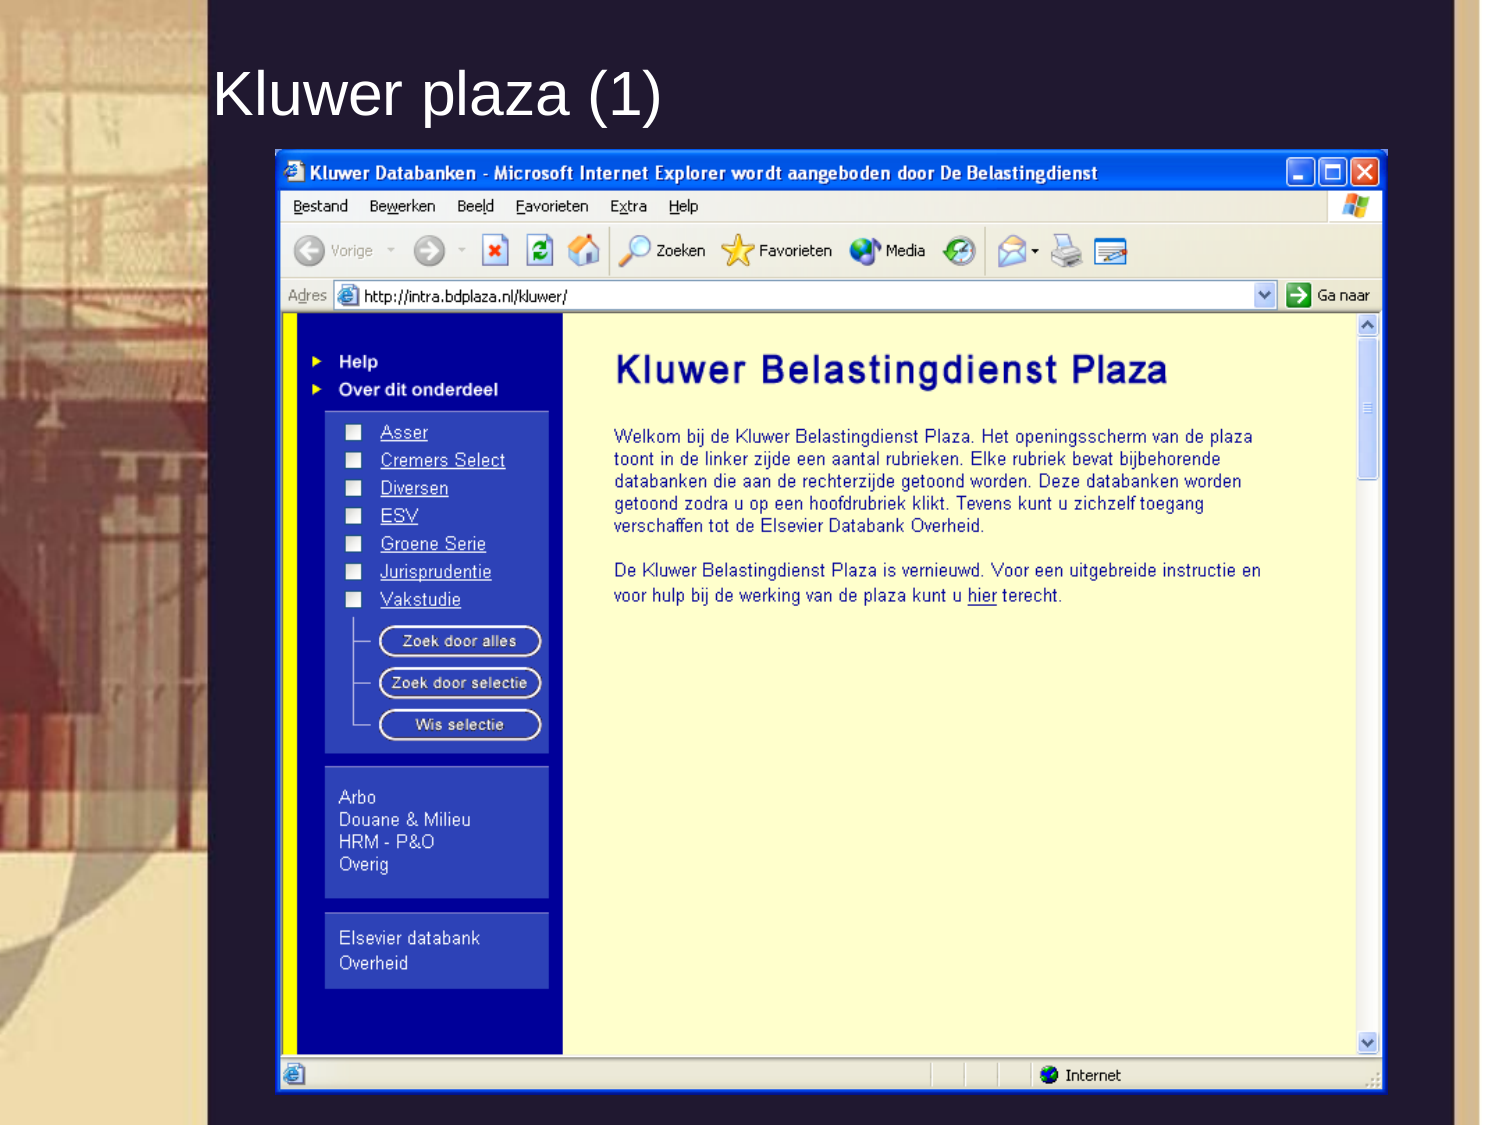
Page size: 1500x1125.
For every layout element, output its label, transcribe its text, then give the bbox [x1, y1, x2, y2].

title Kluwer plaza (1) [213, 0, 1351, 188]
picture [0, 0, 1500, 1125]
